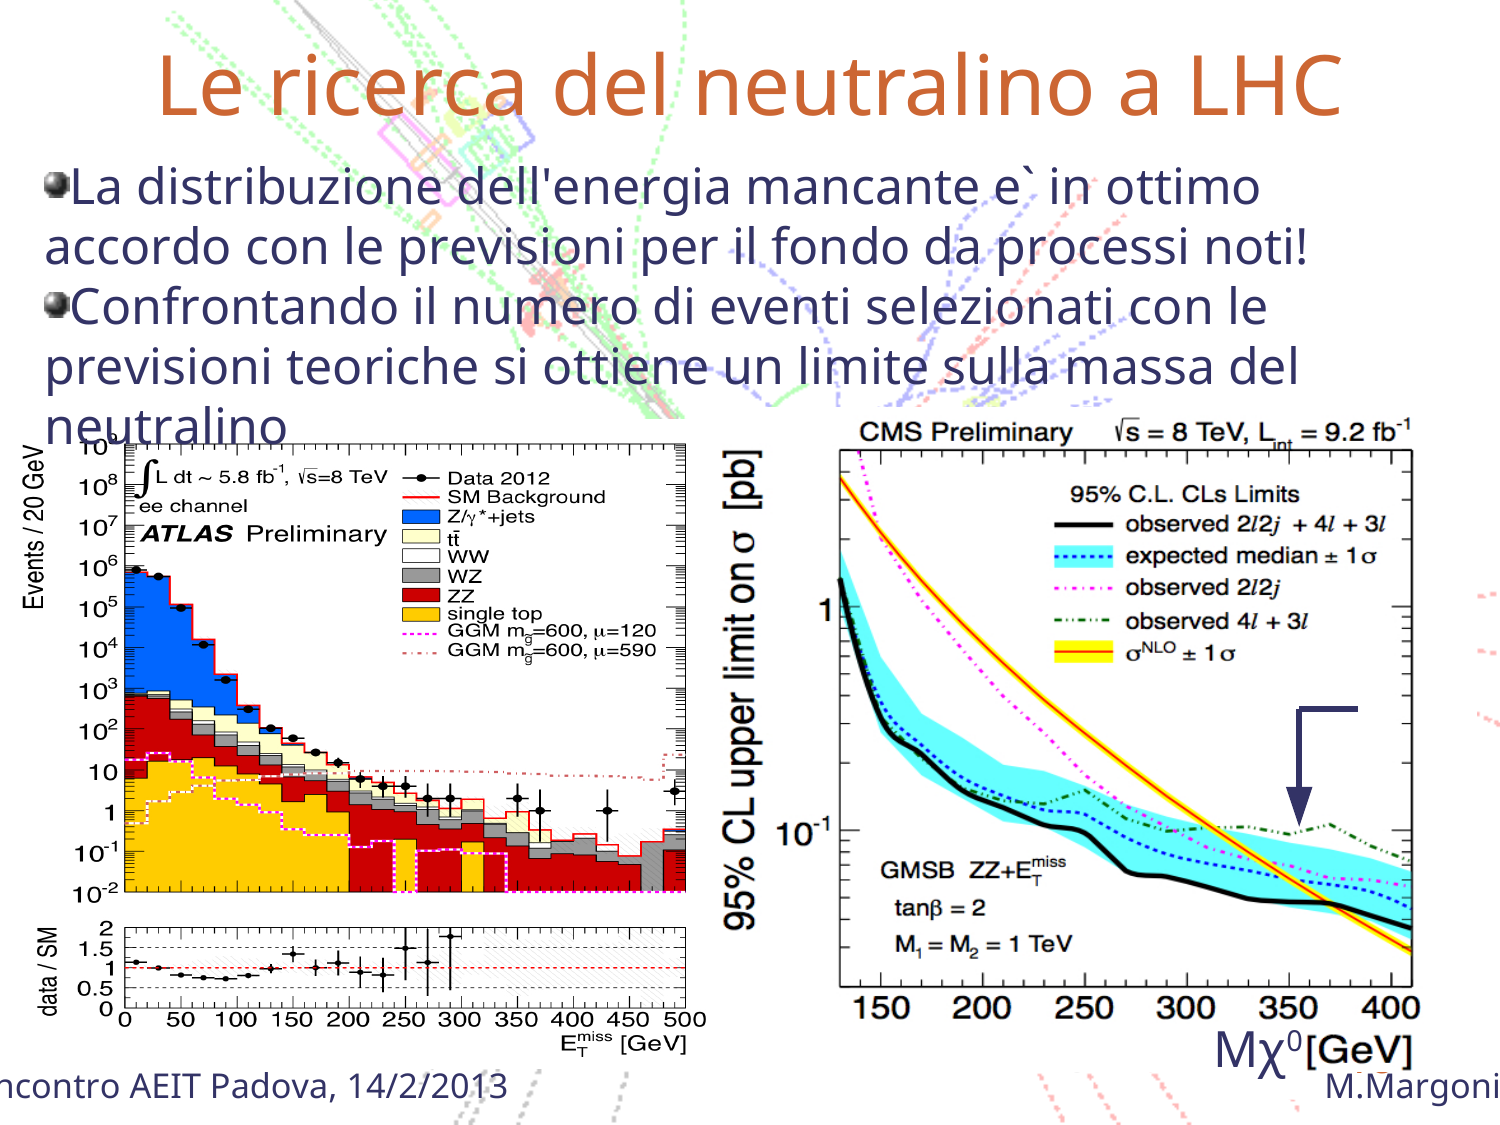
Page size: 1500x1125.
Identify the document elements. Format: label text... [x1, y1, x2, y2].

title Le ricerca del neutralino a LHC [37, 19, 1463, 148]
text_box Mχ0 [1198, 1009, 1376, 1085]
picture [0, 0, 1500, 1125]
text_box La distribuzione dell'energia mancante e` in ottimo accordo con le previsioni per il fondo da processi noti! Confrontando il numero di eventi selezionati con le previsioni teoriche si ottiene un limite sulla massa del neutralino [29, 147, 1447, 403]
